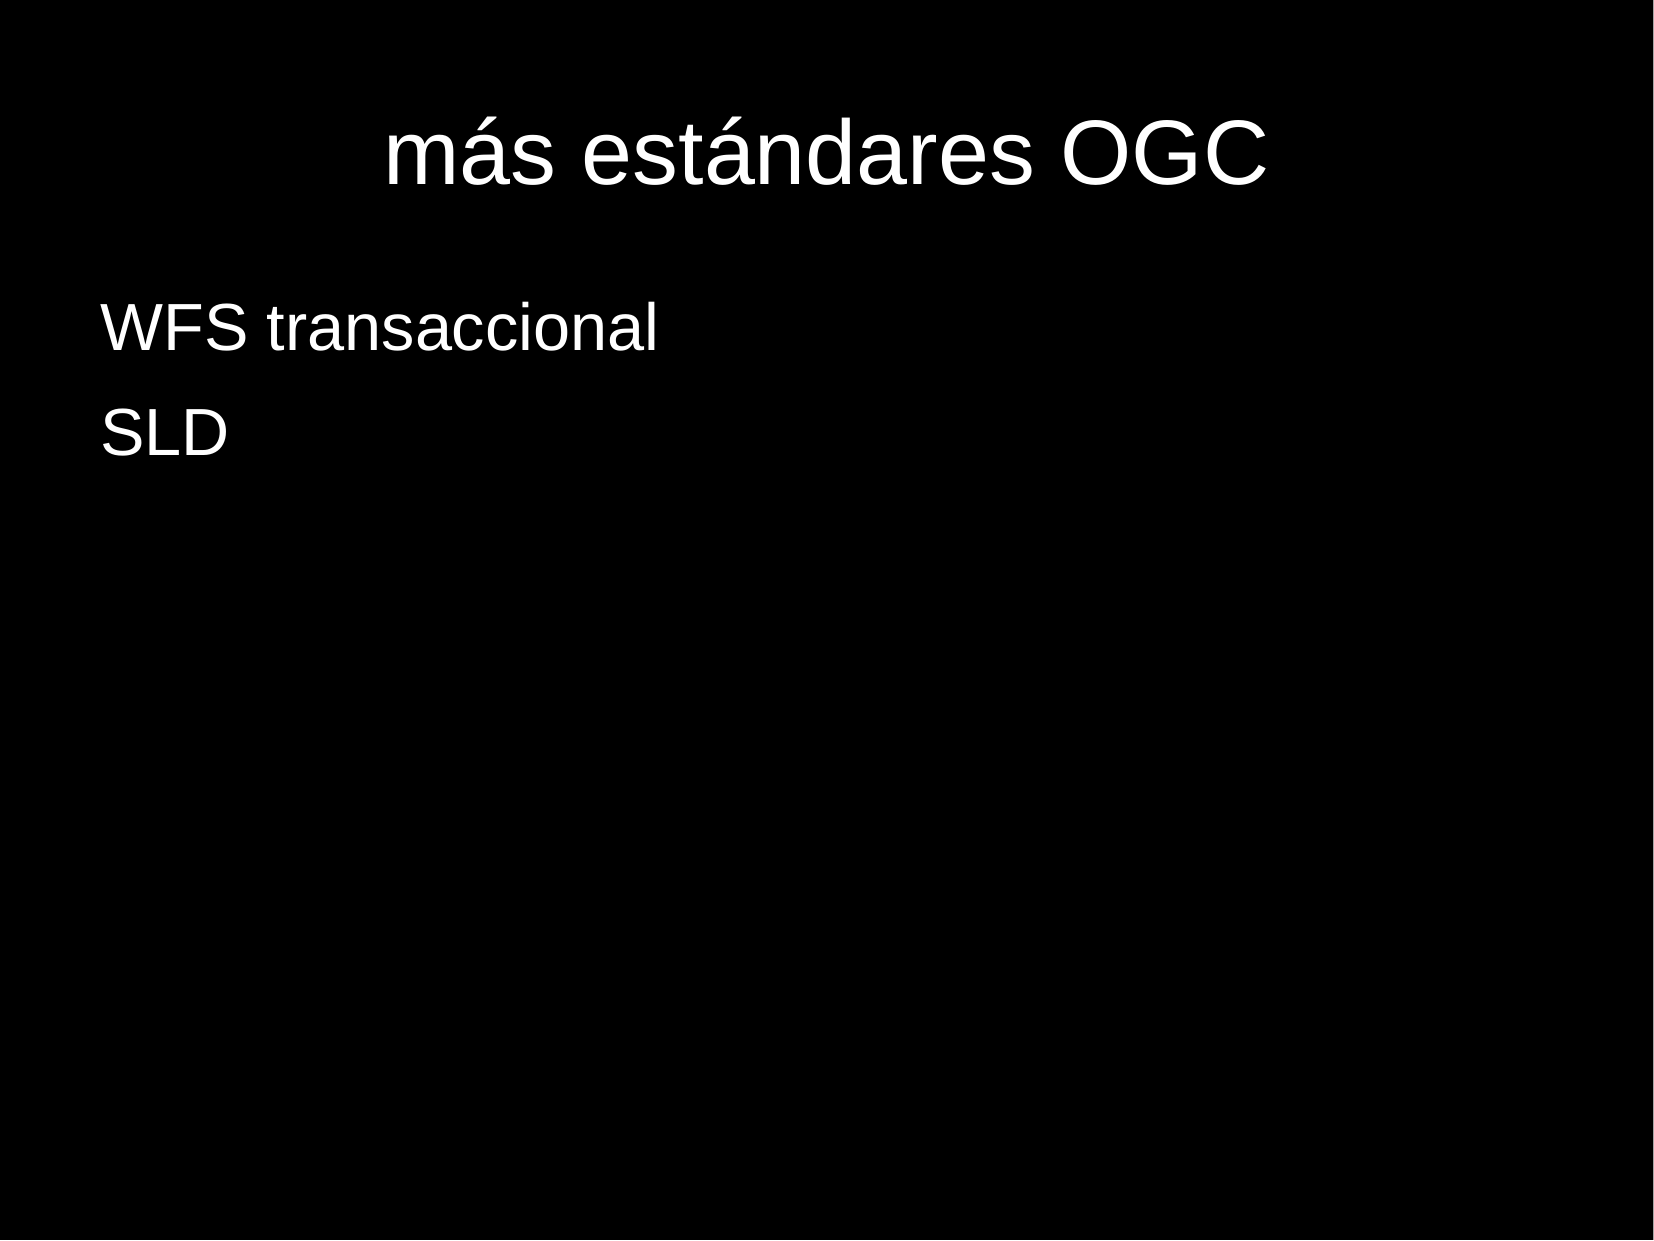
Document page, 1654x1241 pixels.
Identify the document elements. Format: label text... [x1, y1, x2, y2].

title más estándares OGC [82, 49, 1571, 257]
list WFS transaccional SLD [82, 290, 1571, 1109]
